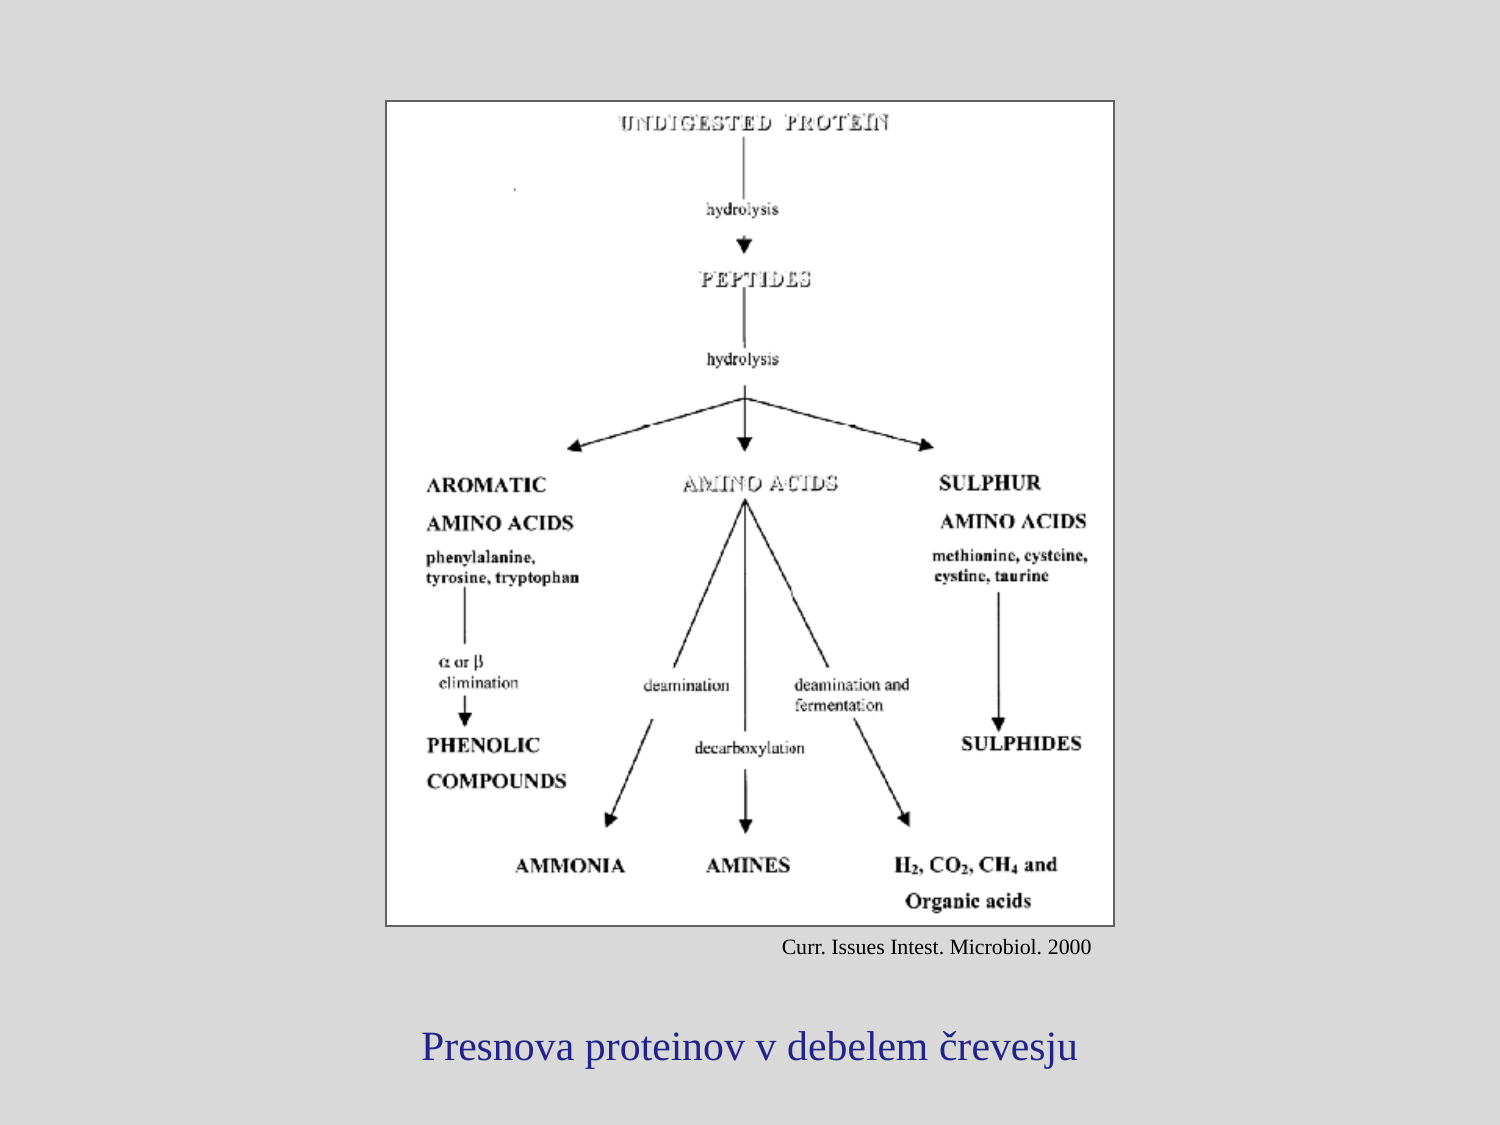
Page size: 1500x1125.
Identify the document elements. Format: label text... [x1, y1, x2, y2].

text_box Curr. Issues Intest. Microbiol. 2000 [356, 925, 1107, 967]
picture [386, 101, 1114, 926]
text_box Presnova proteinov v debelem črevesju [406, 1011, 1094, 1077]
